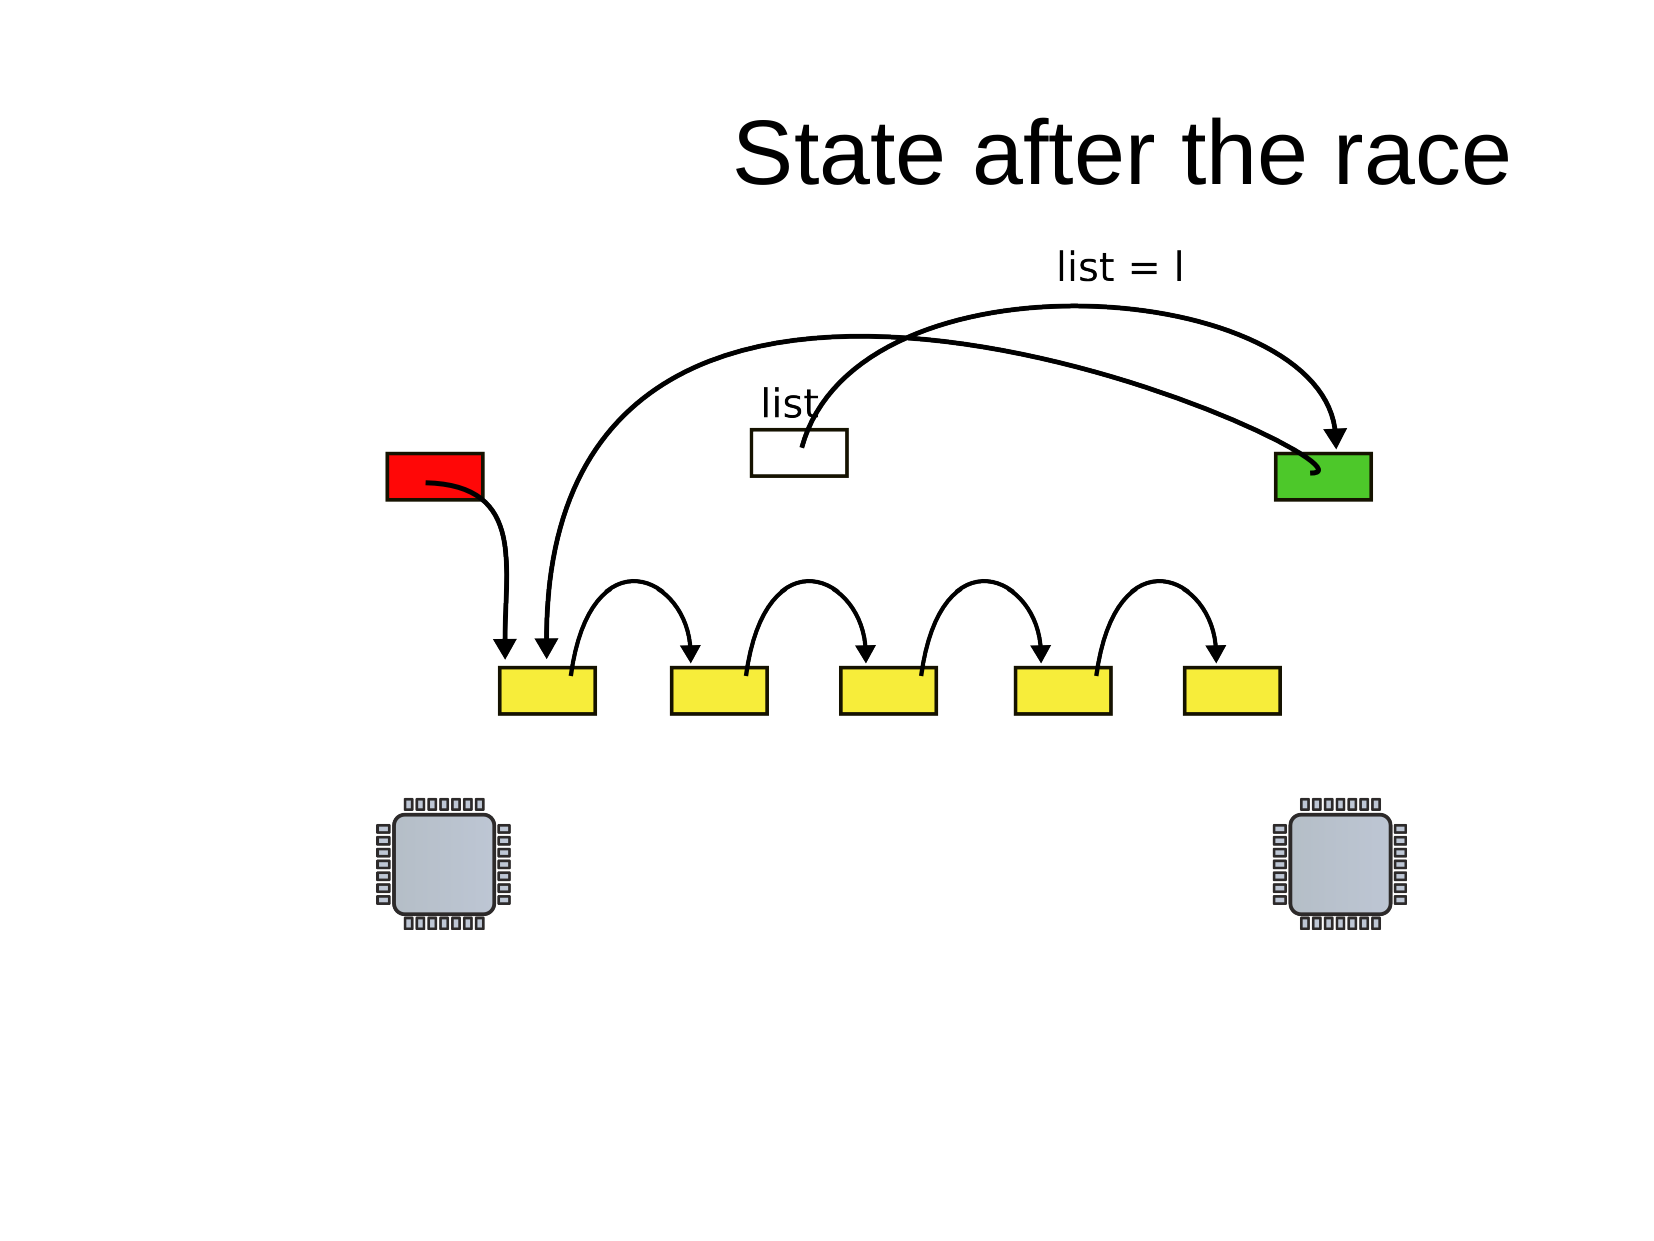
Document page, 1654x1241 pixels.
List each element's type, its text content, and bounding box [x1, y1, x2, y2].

picture [376, 250, 1407, 930]
title State after the race [675, 49, 1571, 257]
